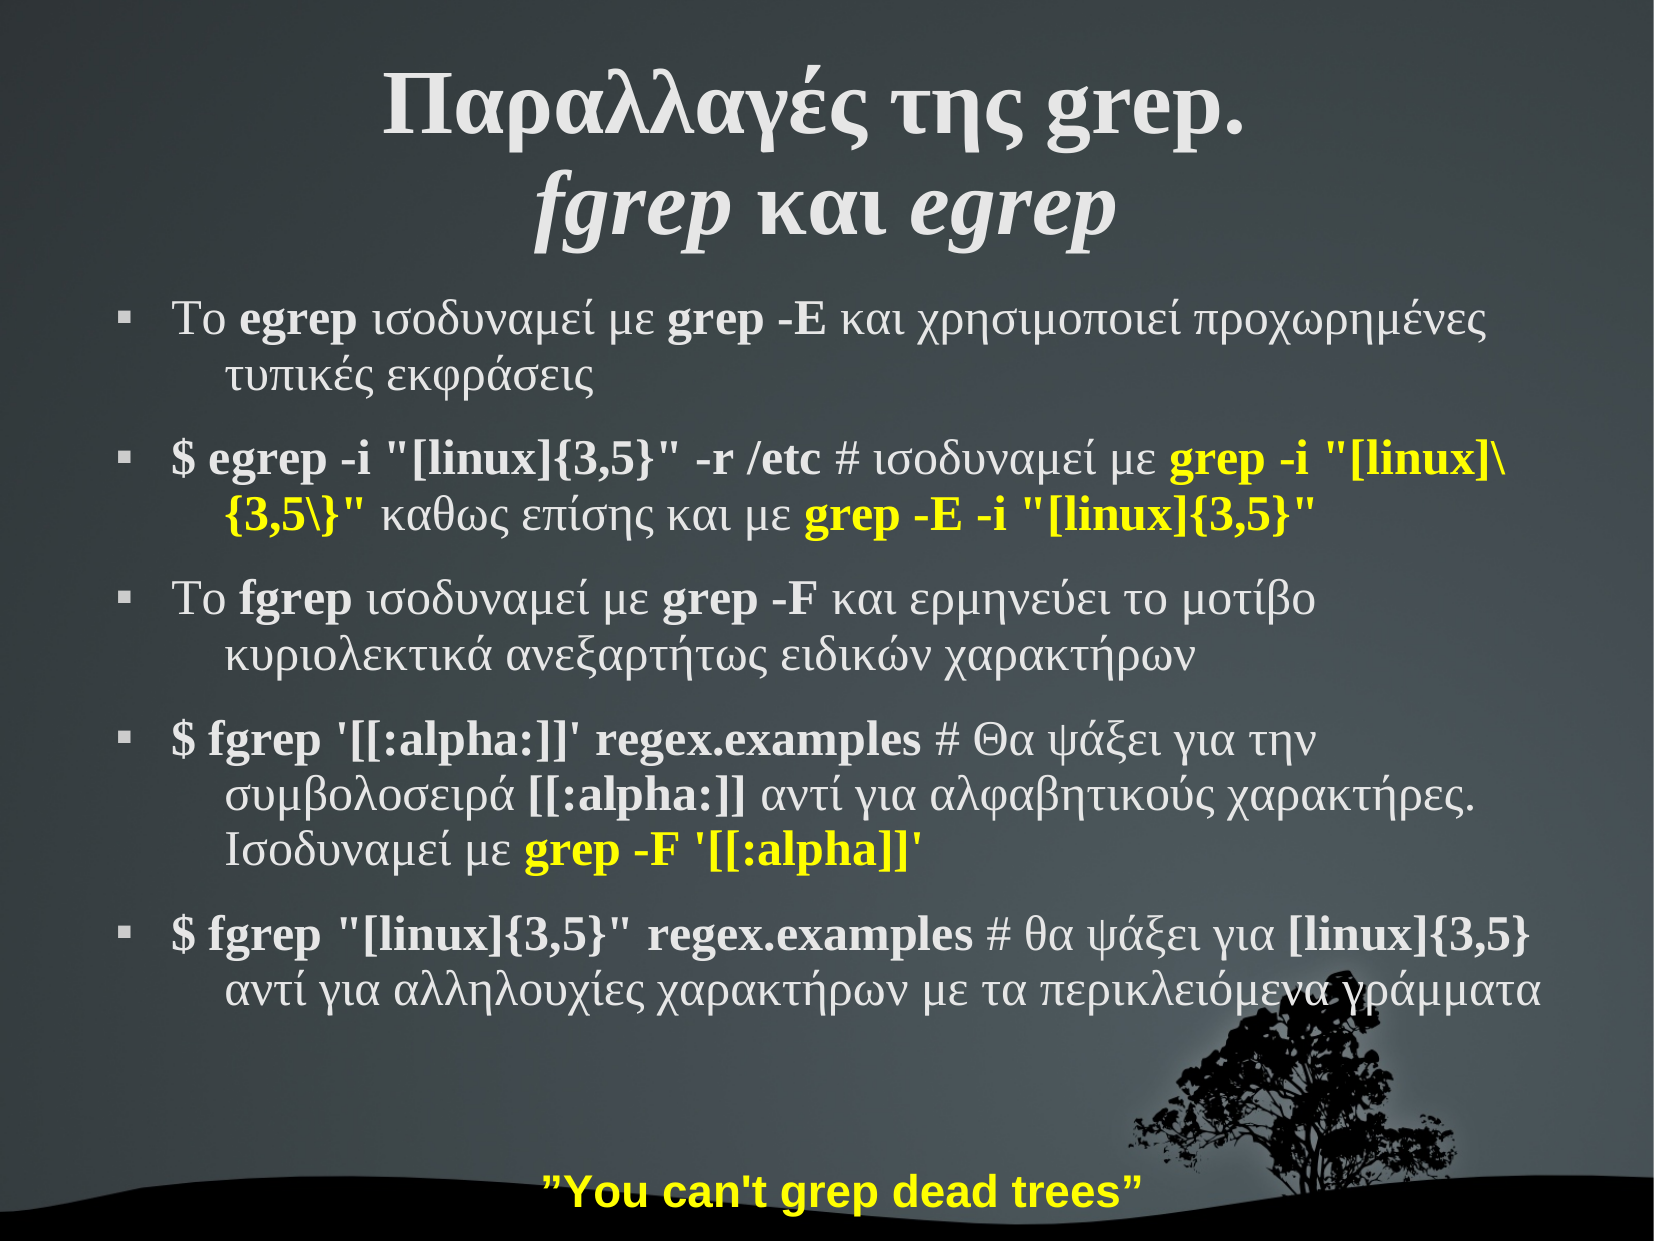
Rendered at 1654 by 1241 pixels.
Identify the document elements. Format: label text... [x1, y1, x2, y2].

title Παραλλαγές της grep. fgrep και egrep [82, 33, 1571, 273]
text_box ”You can't grep dead trees” [525, 1158, 1173, 1240]
picture [0, 0, 1654, 1241]
list Το egrep ισοδυναμεί με grep -Ε και χρησιμοποιεί προχωρημένες τυπικές εκφράσεις $ egrep -i "[linux]{3,5}" -r /etc # ισοδυναμεί με grep -i "[linux]\{3,5\}" καθως επίσης και με grep -Ε -i "[linux]{3,5}" Το fgrep ισοδυναμεί με grep -F και ερμηνεύει το μοτίβο κυριολεκτικά ανεξαρτήτως ειδικών χαρακτήρων $ fgrep '[[:alpha:]]' regex.examples # Θα ψάξει για την συμβολοσειρά [[:alpha:]] αντί για αλφαβητικούς χαρακτήρες. Ισοδυναμεί με grep -F '[[:alpha]]' $ fgrep "[linux]{3,5}" regex.examples # θα ψάξει για [linux]{3,5} αντί για αλληλουχίες χαρακτήρων με τα περικλειόμενα γράμματα [82, 290, 1571, 1112]
